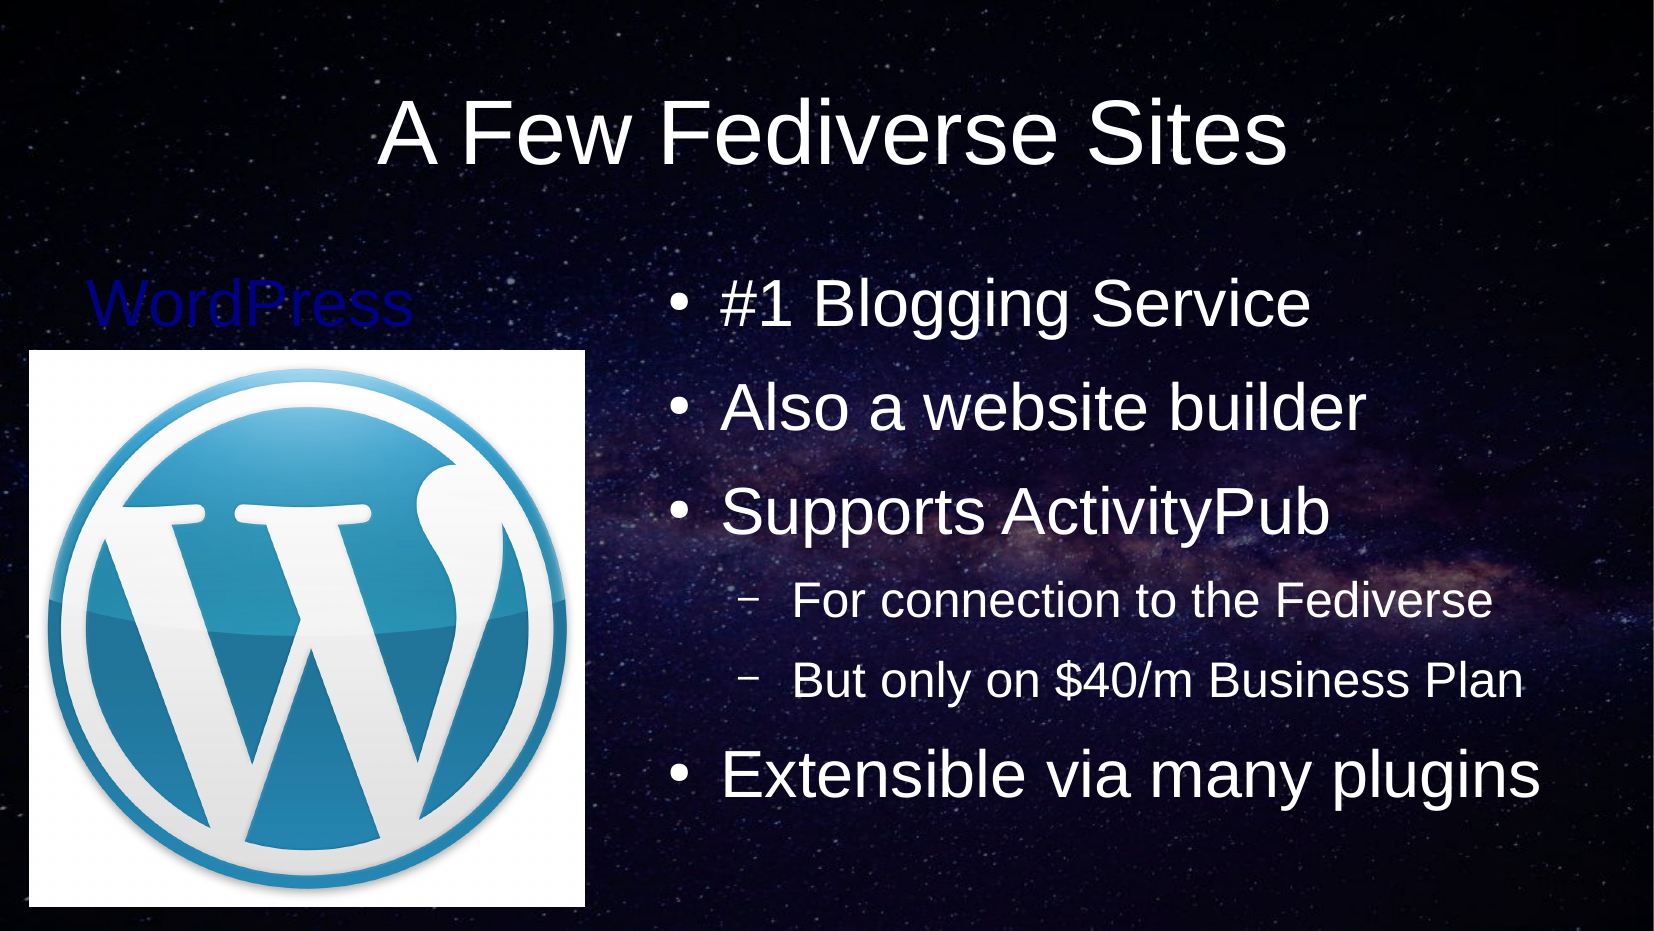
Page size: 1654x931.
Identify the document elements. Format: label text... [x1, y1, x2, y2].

title A Few Fediverse Sites [90, 55, 1579, 211]
picture [0, 0, 1654, 931]
list WordPress [86, 265, 621, 352]
list #1 Blogging Service Also a website builder Supports ActivityPub For connection to the Fediverse But only on $40/m Business Plan Extensible via many plugins [649, 265, 1576, 857]
